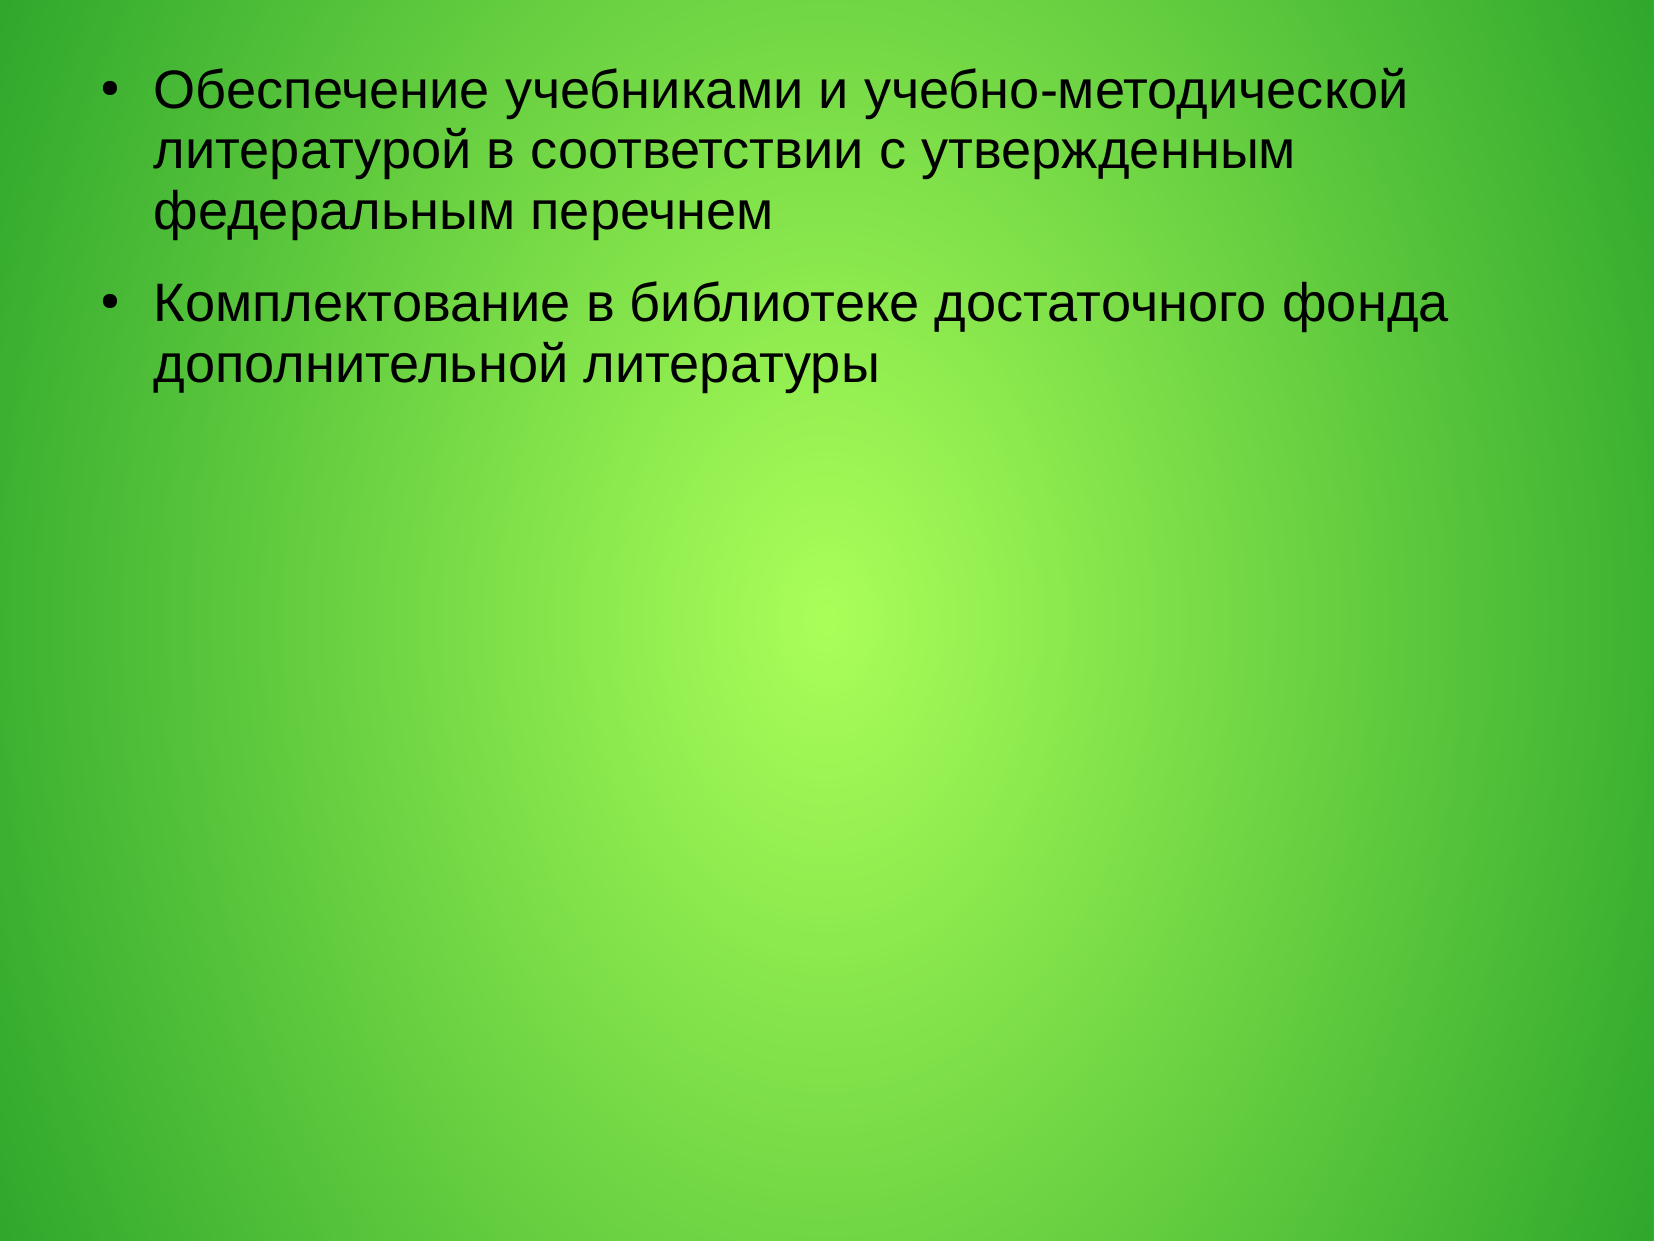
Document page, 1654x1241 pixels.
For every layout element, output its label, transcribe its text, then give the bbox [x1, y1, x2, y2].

list Обеспечение учебниками и учебно-методической литературой в соответствии с утвержденным федеральным перечнем Комплектование в библиотеке достаточного фонда дополнительной литературы [82, 59, 1571, 1010]
